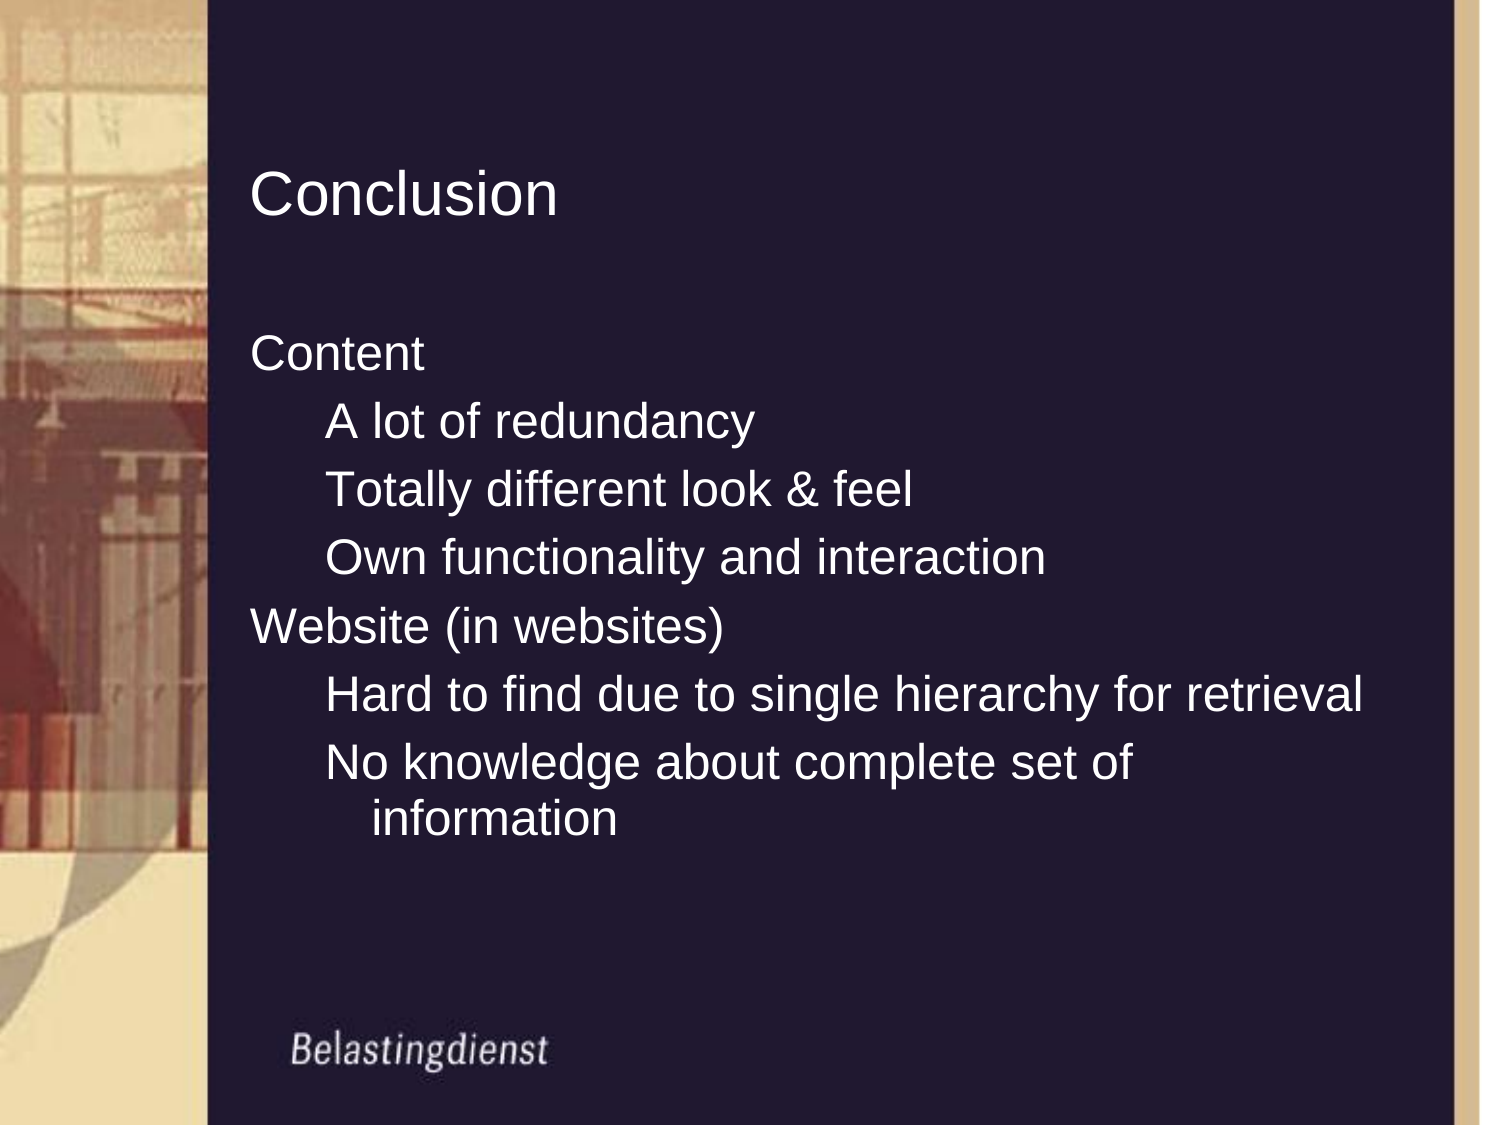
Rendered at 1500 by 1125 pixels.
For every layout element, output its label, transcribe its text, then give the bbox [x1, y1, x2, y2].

title Conclusion [249, 99, 1387, 288]
list Content A lot of redundancy Totally different look & feel Own functionality and interaction Website (in websites) Hard to find due to single hierarchy for retrieval No knowledge about complete set of information [249, 324, 1387, 1000]
picture [0, 0, 1500, 1125]
